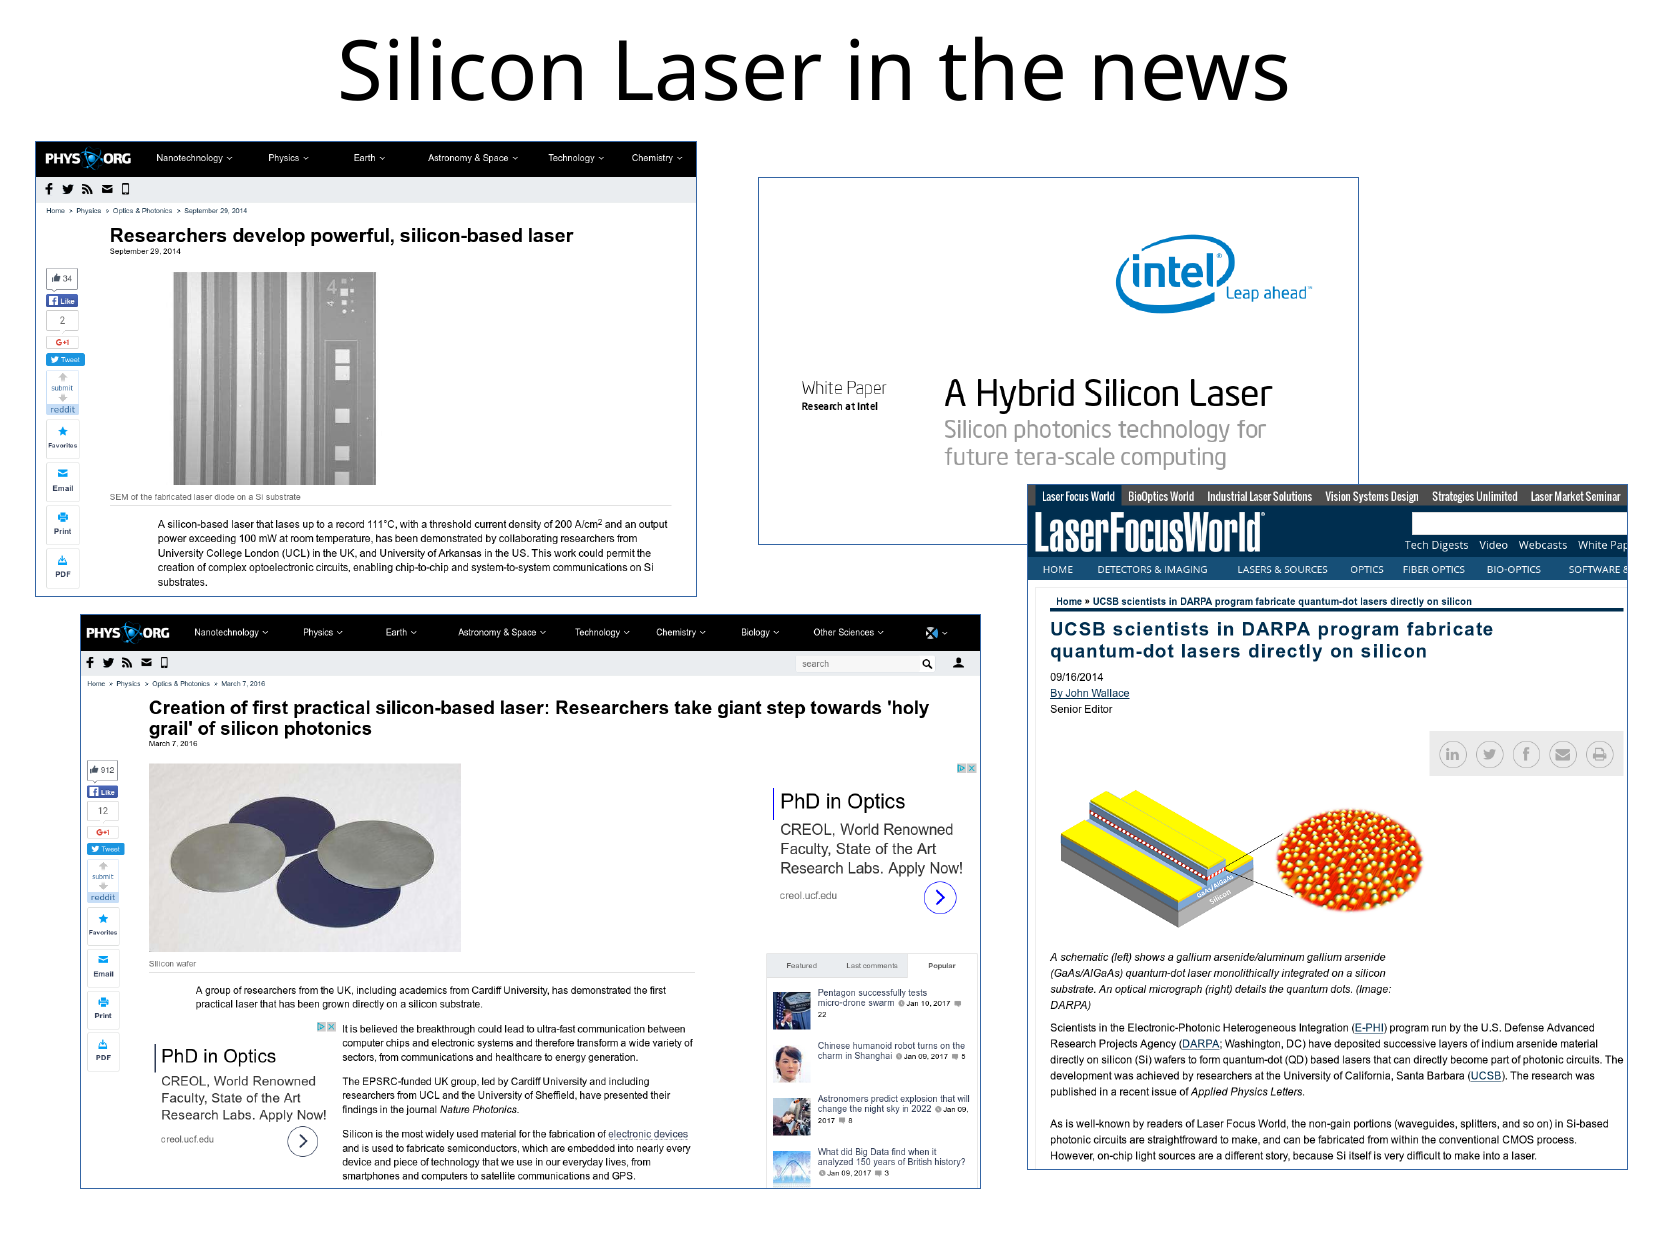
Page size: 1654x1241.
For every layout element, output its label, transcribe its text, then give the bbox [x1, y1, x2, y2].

picture [758, 177, 1628, 1170]
picture [35, 141, 697, 597]
title Silicon Laser in the news [70, 5, 1559, 130]
picture [80, 614, 981, 1189]
